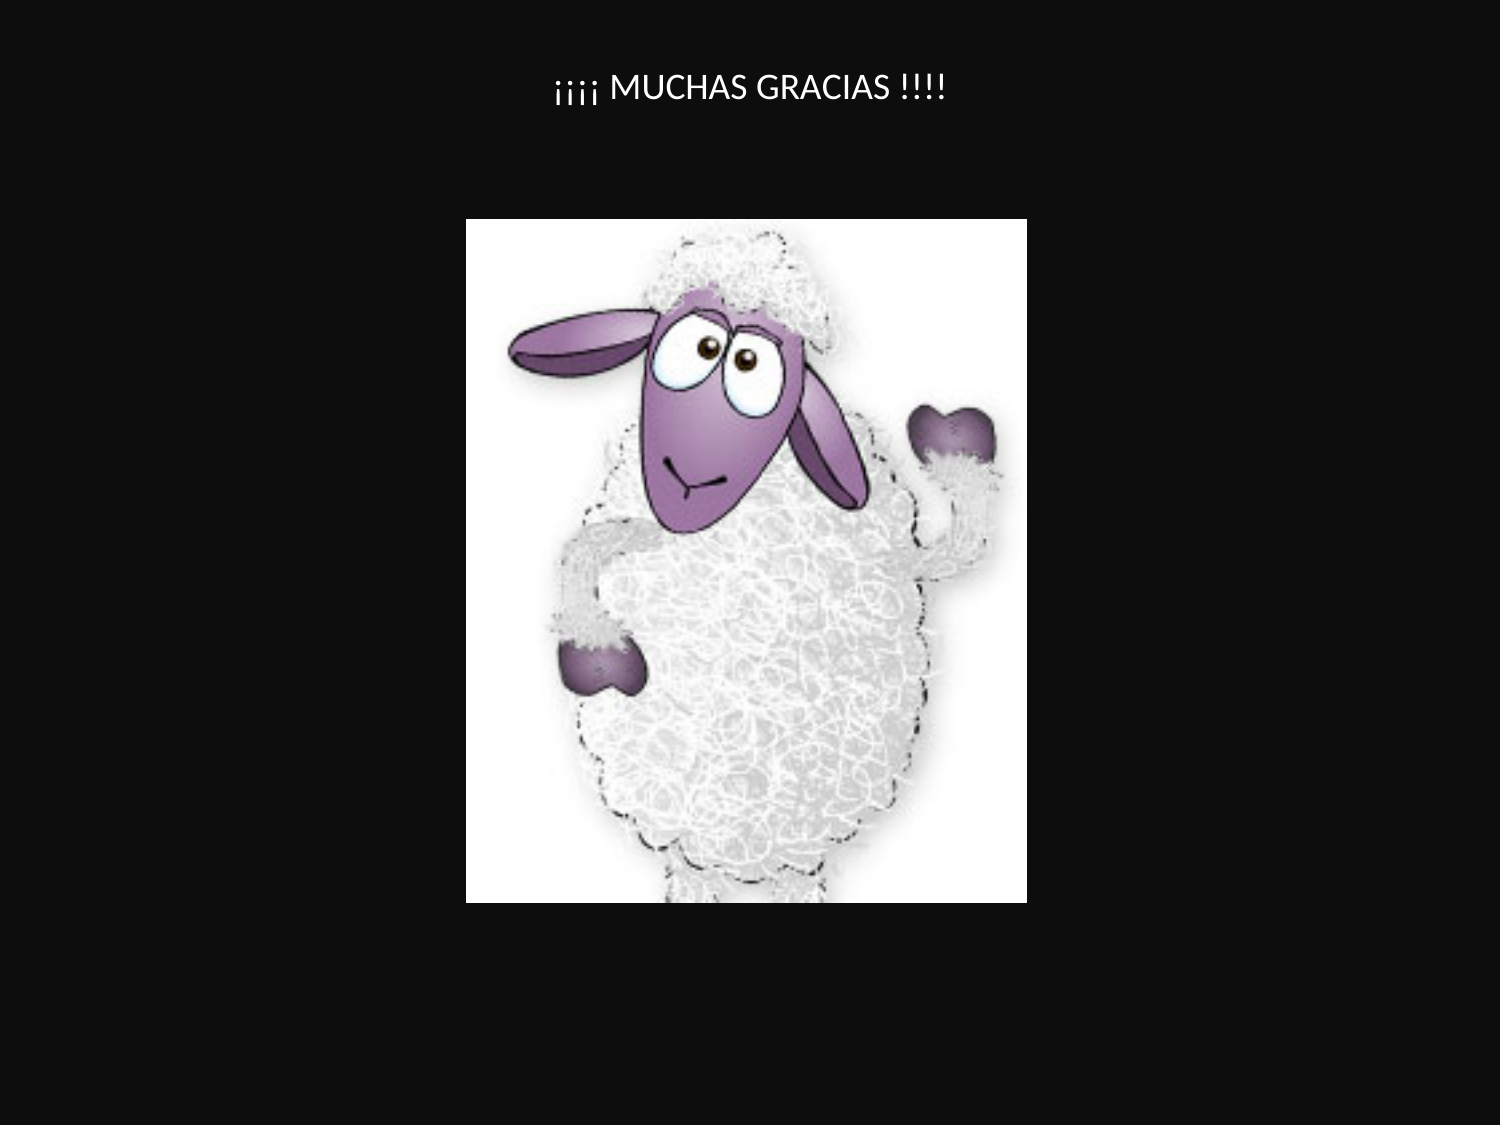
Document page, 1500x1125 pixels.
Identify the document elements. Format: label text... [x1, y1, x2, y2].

text_box ¡¡¡¡ MUCHAS GRACIAS !!!! [0, 54, 1500, 116]
text_box [466, 220, 1027, 903]
